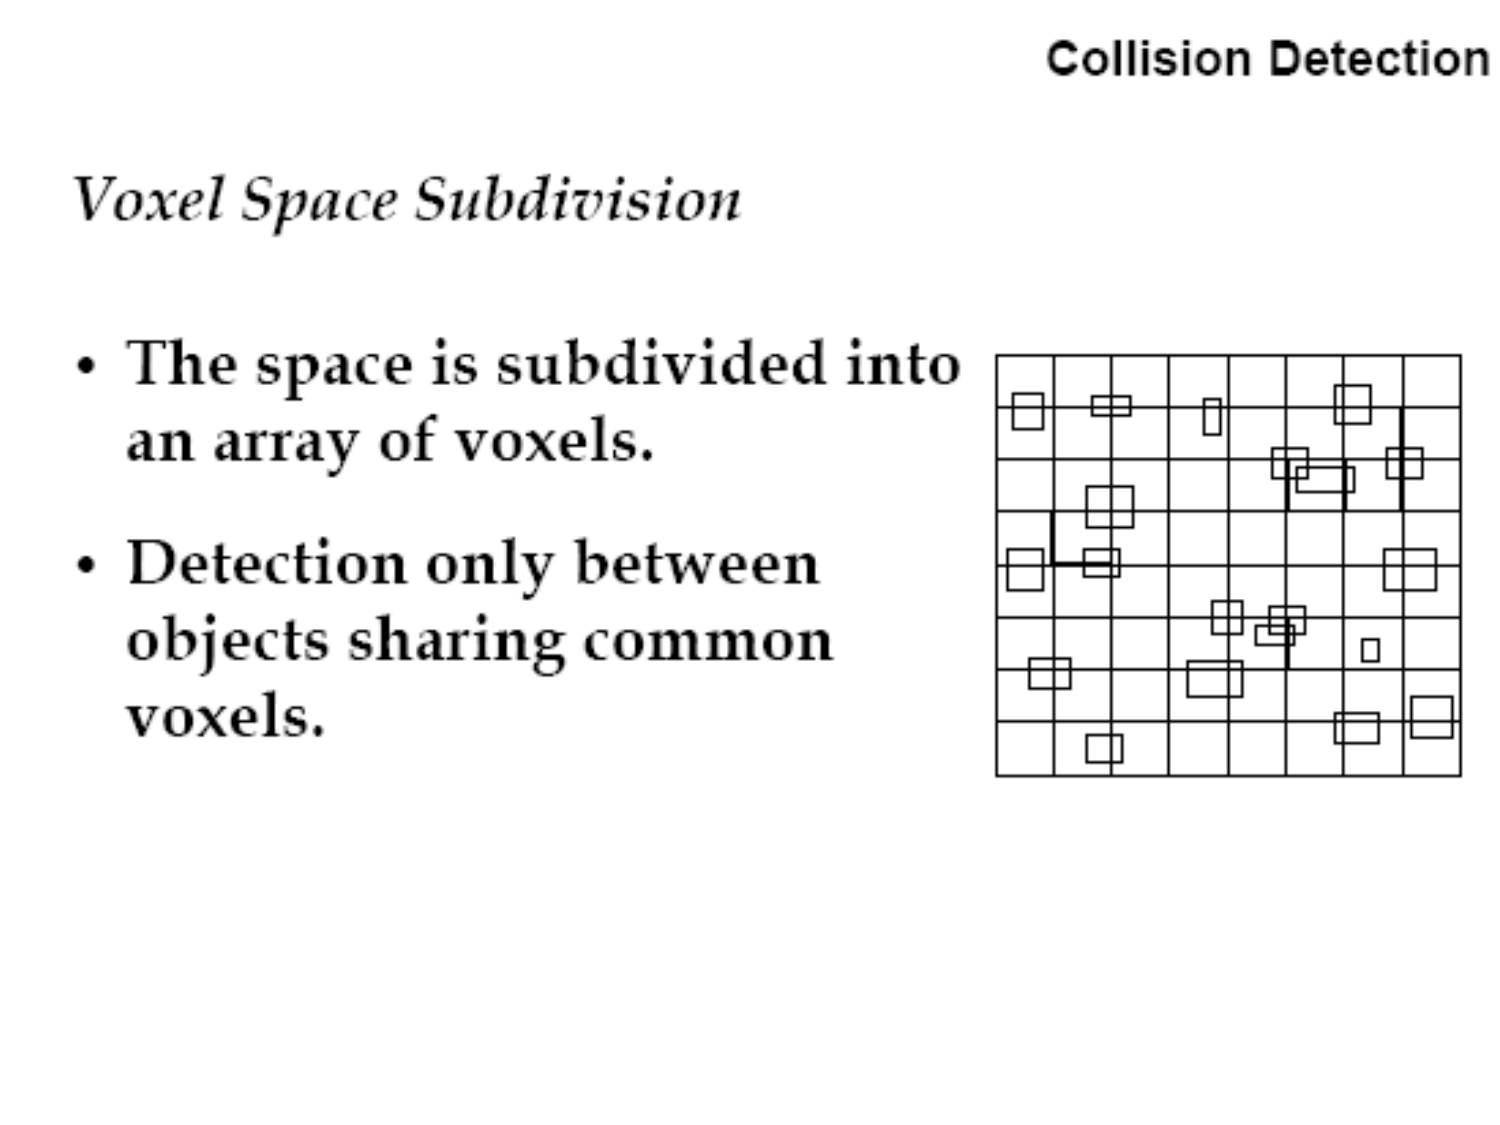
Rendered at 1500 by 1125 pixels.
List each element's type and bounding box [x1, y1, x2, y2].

picture [41, 30, 1500, 953]
